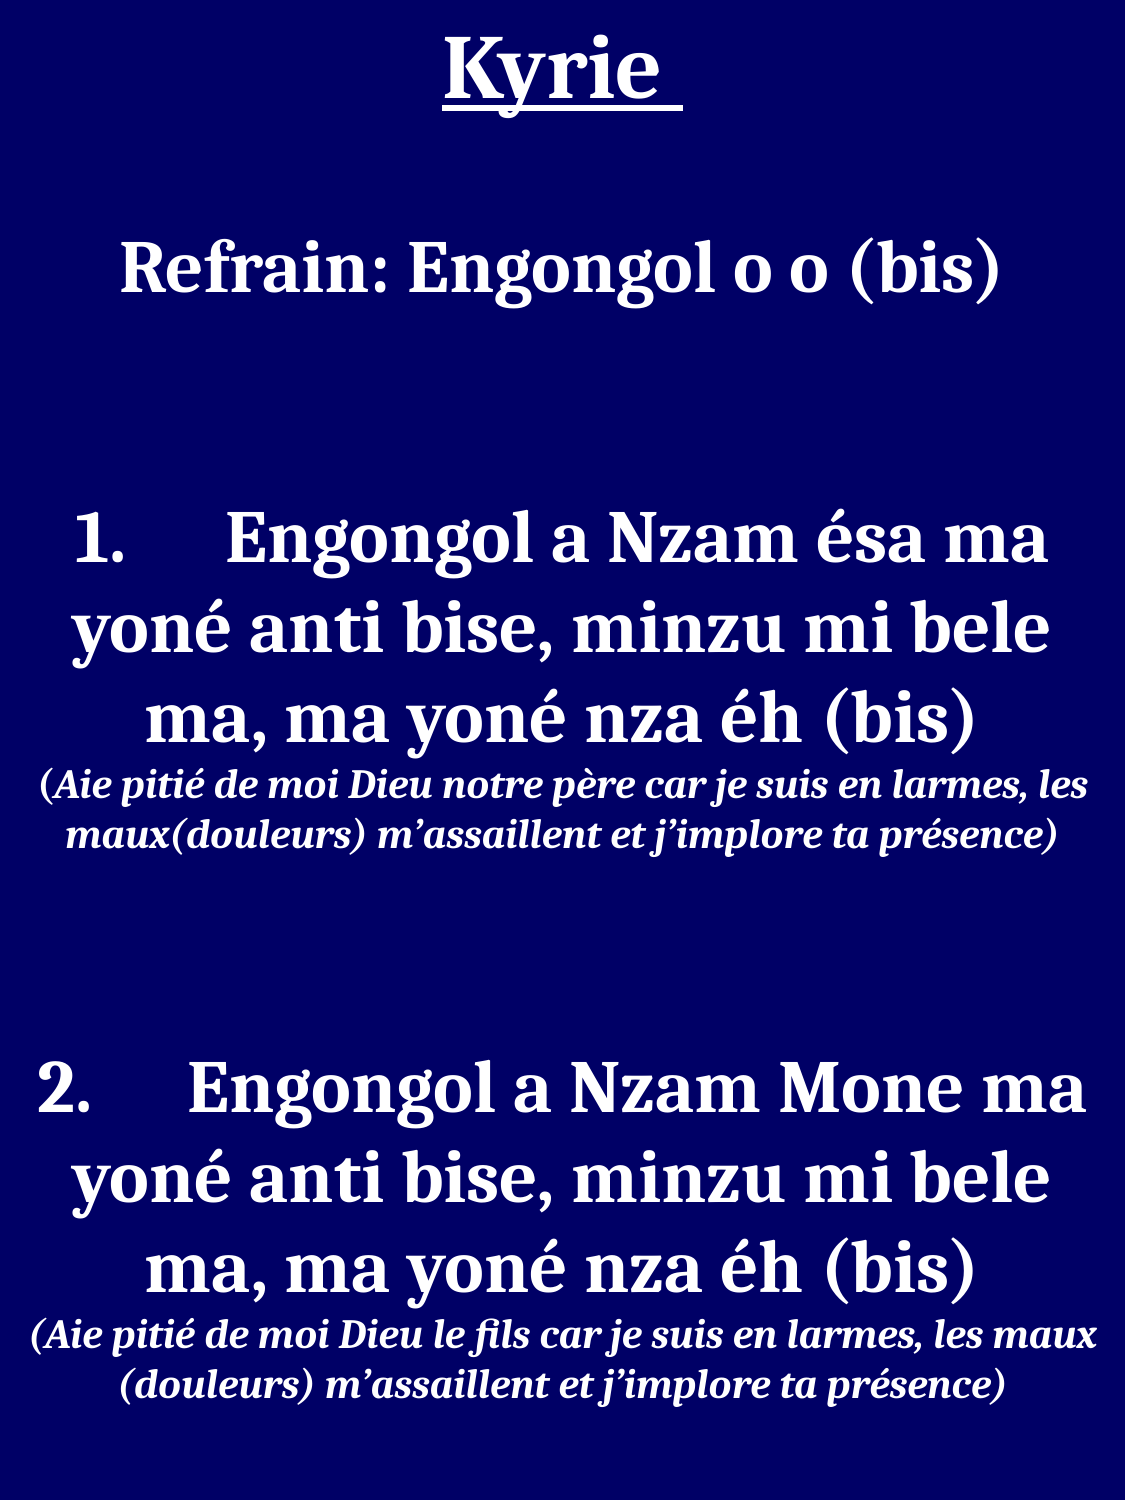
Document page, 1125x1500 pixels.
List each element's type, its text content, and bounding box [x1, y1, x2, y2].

text_box Kyrie Refrain: Engongol o o (bis) 1. Engongol a Nzam ésa ma yoné anti bise, minzu mi bele ma, ma yoné nza éh (bis) (Aie pitié de moi Dieu notre père car je suis en larmes, les maux(douleurs) m’assaillent et j’implore ta présence) 2. Engongol a Nzam Mone ma yoné anti bise, minzu mi bele ma, ma yoné nza éh (bis) (Aie pitié de moi Dieu le fils car je suis en larmes, les maux (douleurs) m’assaillent et j’implore ta présence) [0, 0, 1125, 1456]
